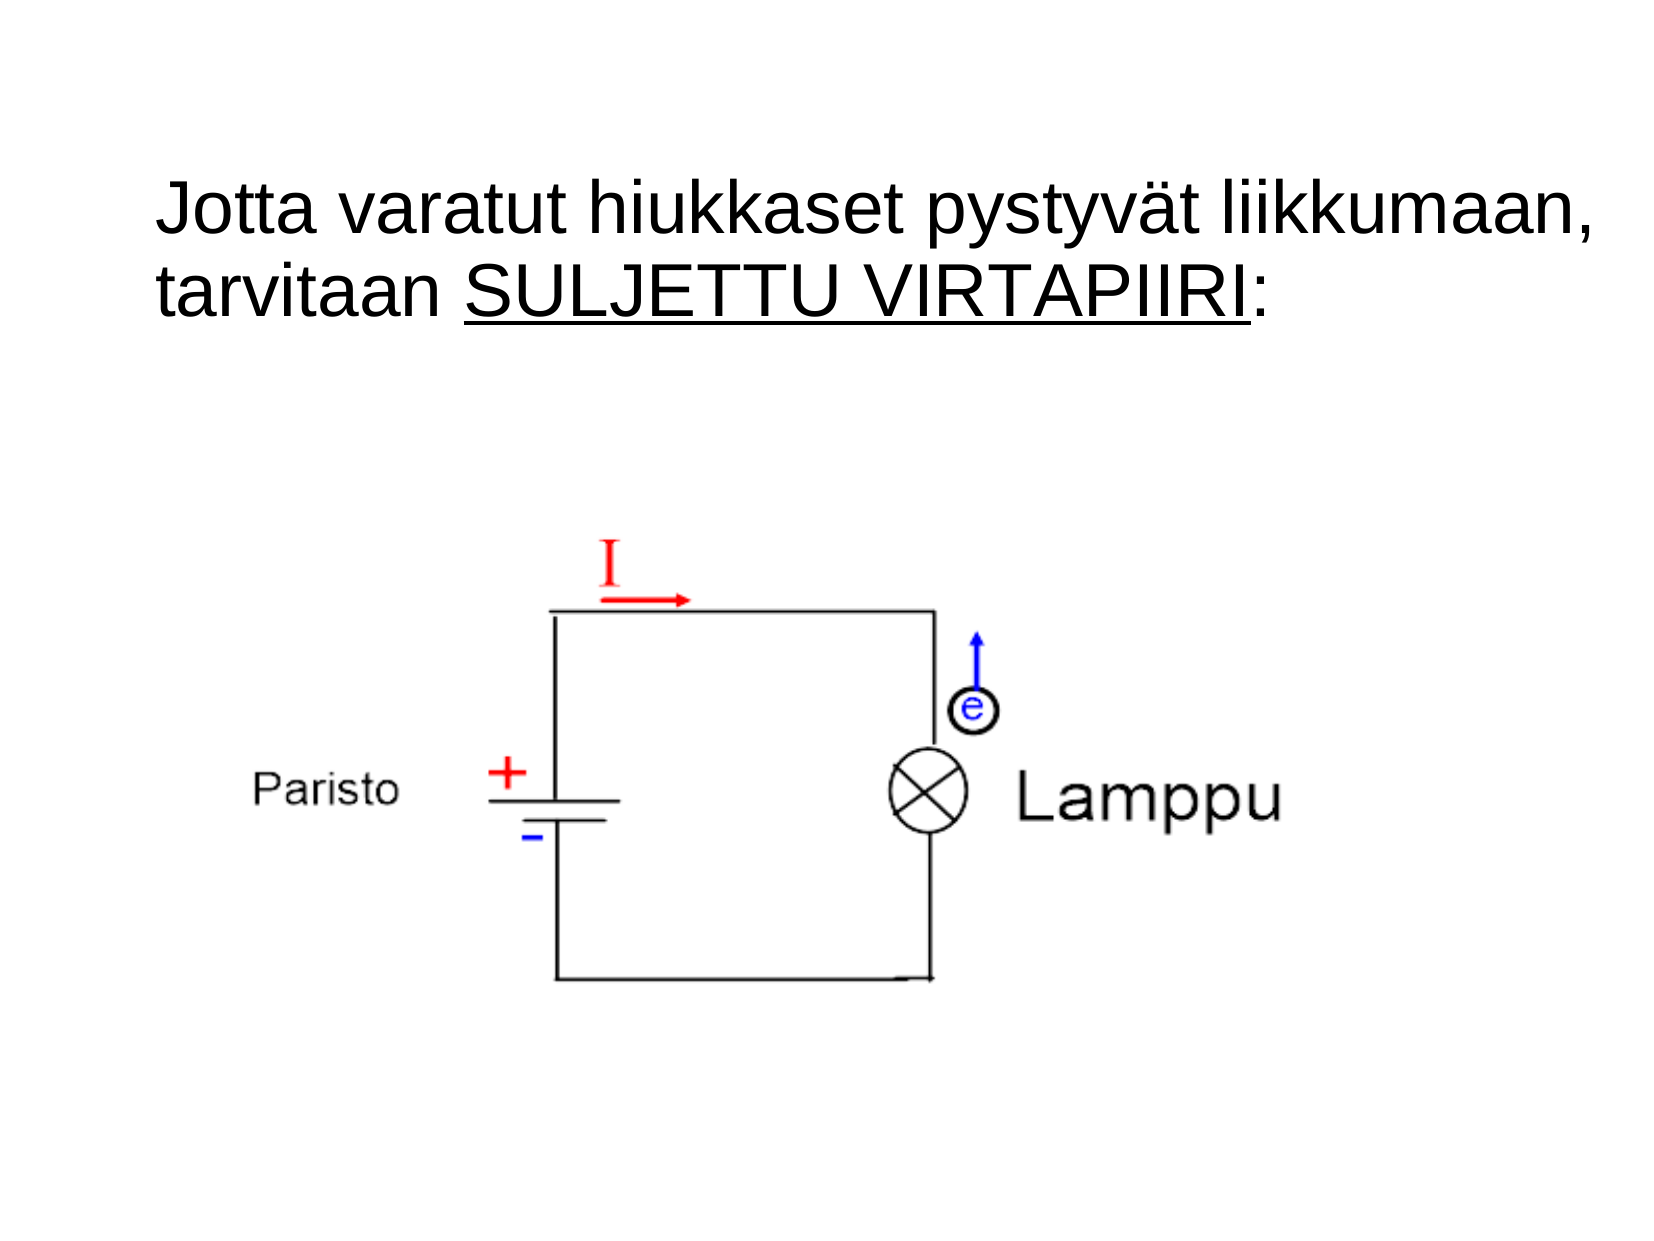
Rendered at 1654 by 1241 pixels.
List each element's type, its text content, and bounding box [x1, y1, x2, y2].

text_box Jotta varatut hiukkaset pystyvät liikkumaan, tarvitaan SULJETTU VIRTAPIIRI: [140, 153, 1619, 421]
picture [189, 472, 1348, 1019]
